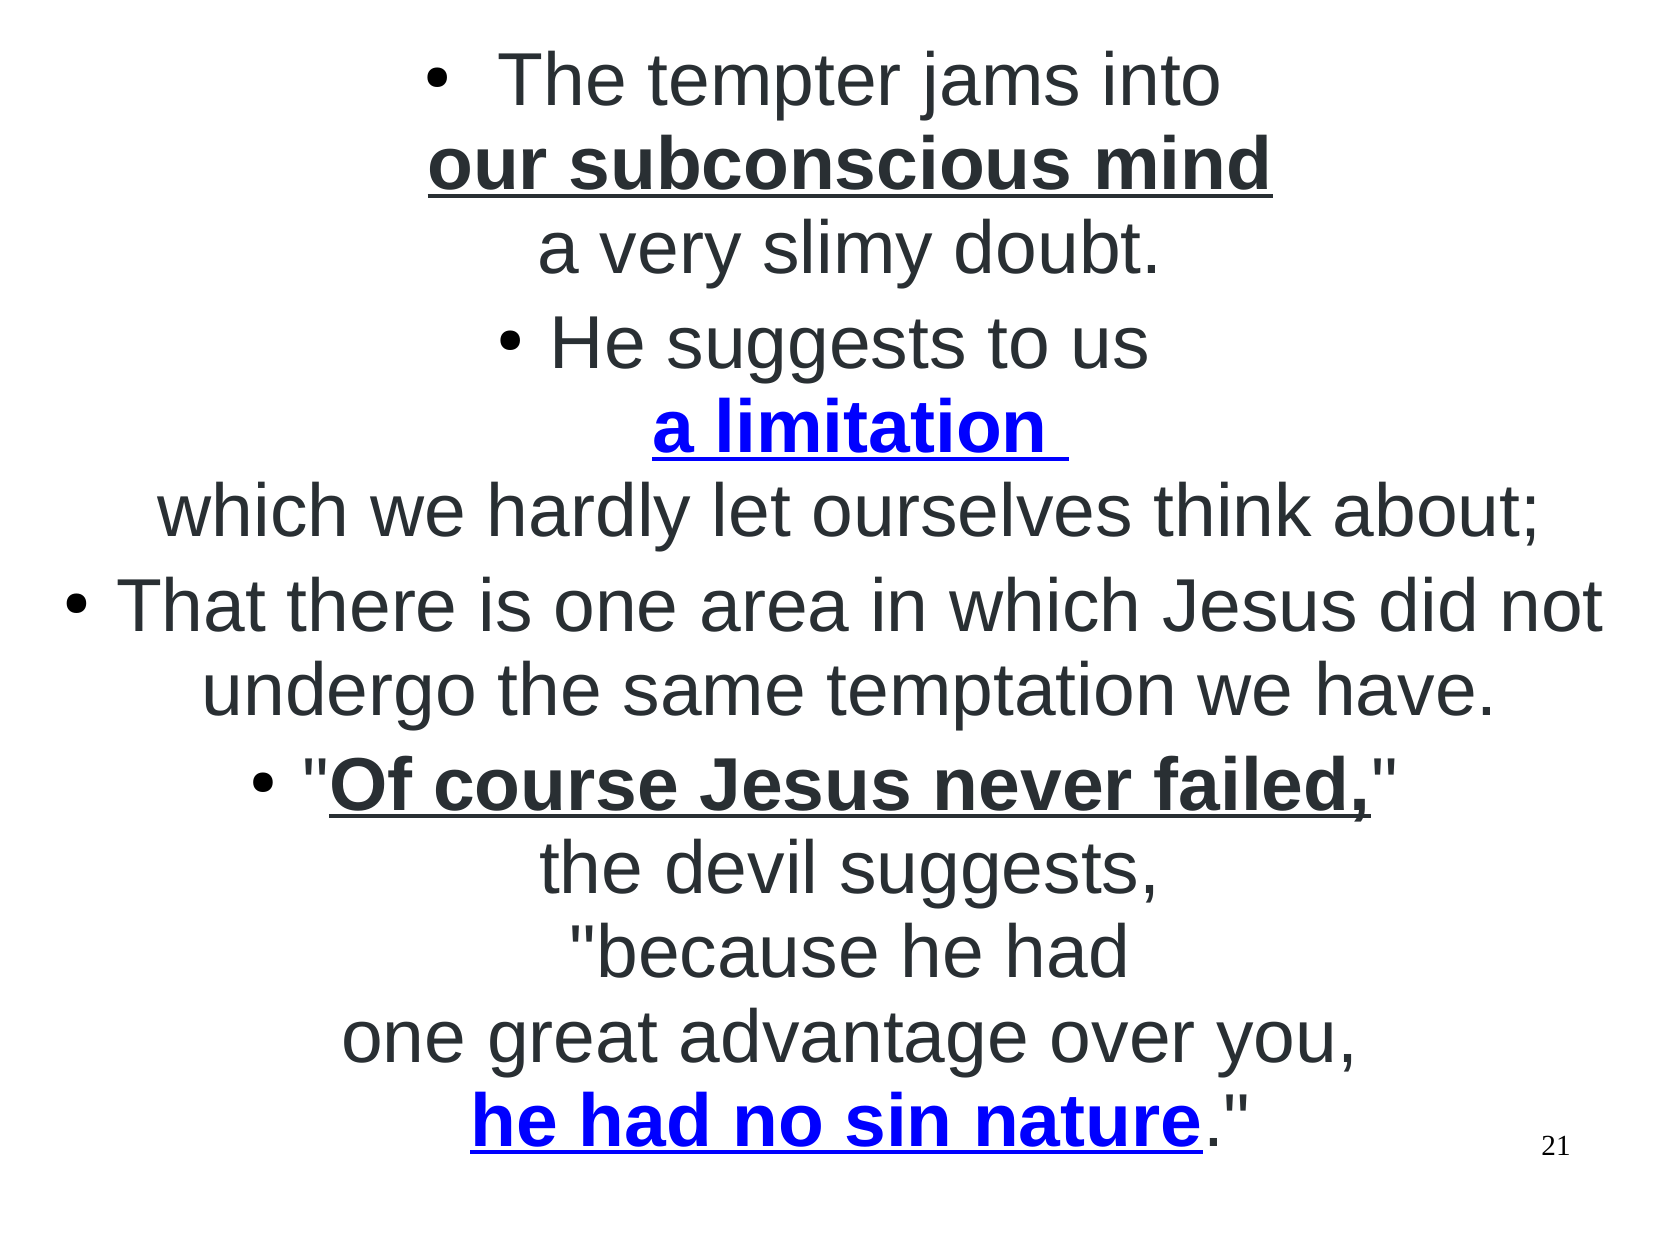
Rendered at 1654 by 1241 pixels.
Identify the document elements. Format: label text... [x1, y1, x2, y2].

list The tempter jams into our subconscious mind a very slimy doubt. He suggests to us a limitation which we hardly let ourselves think about; That there is one area in which Jesus did not undergo the same temptation we have. "Of course Jesus never failed," the devil suggests, "because he had one great advantage over you, he had no sin nature." [37, 37, 1613, 1238]
